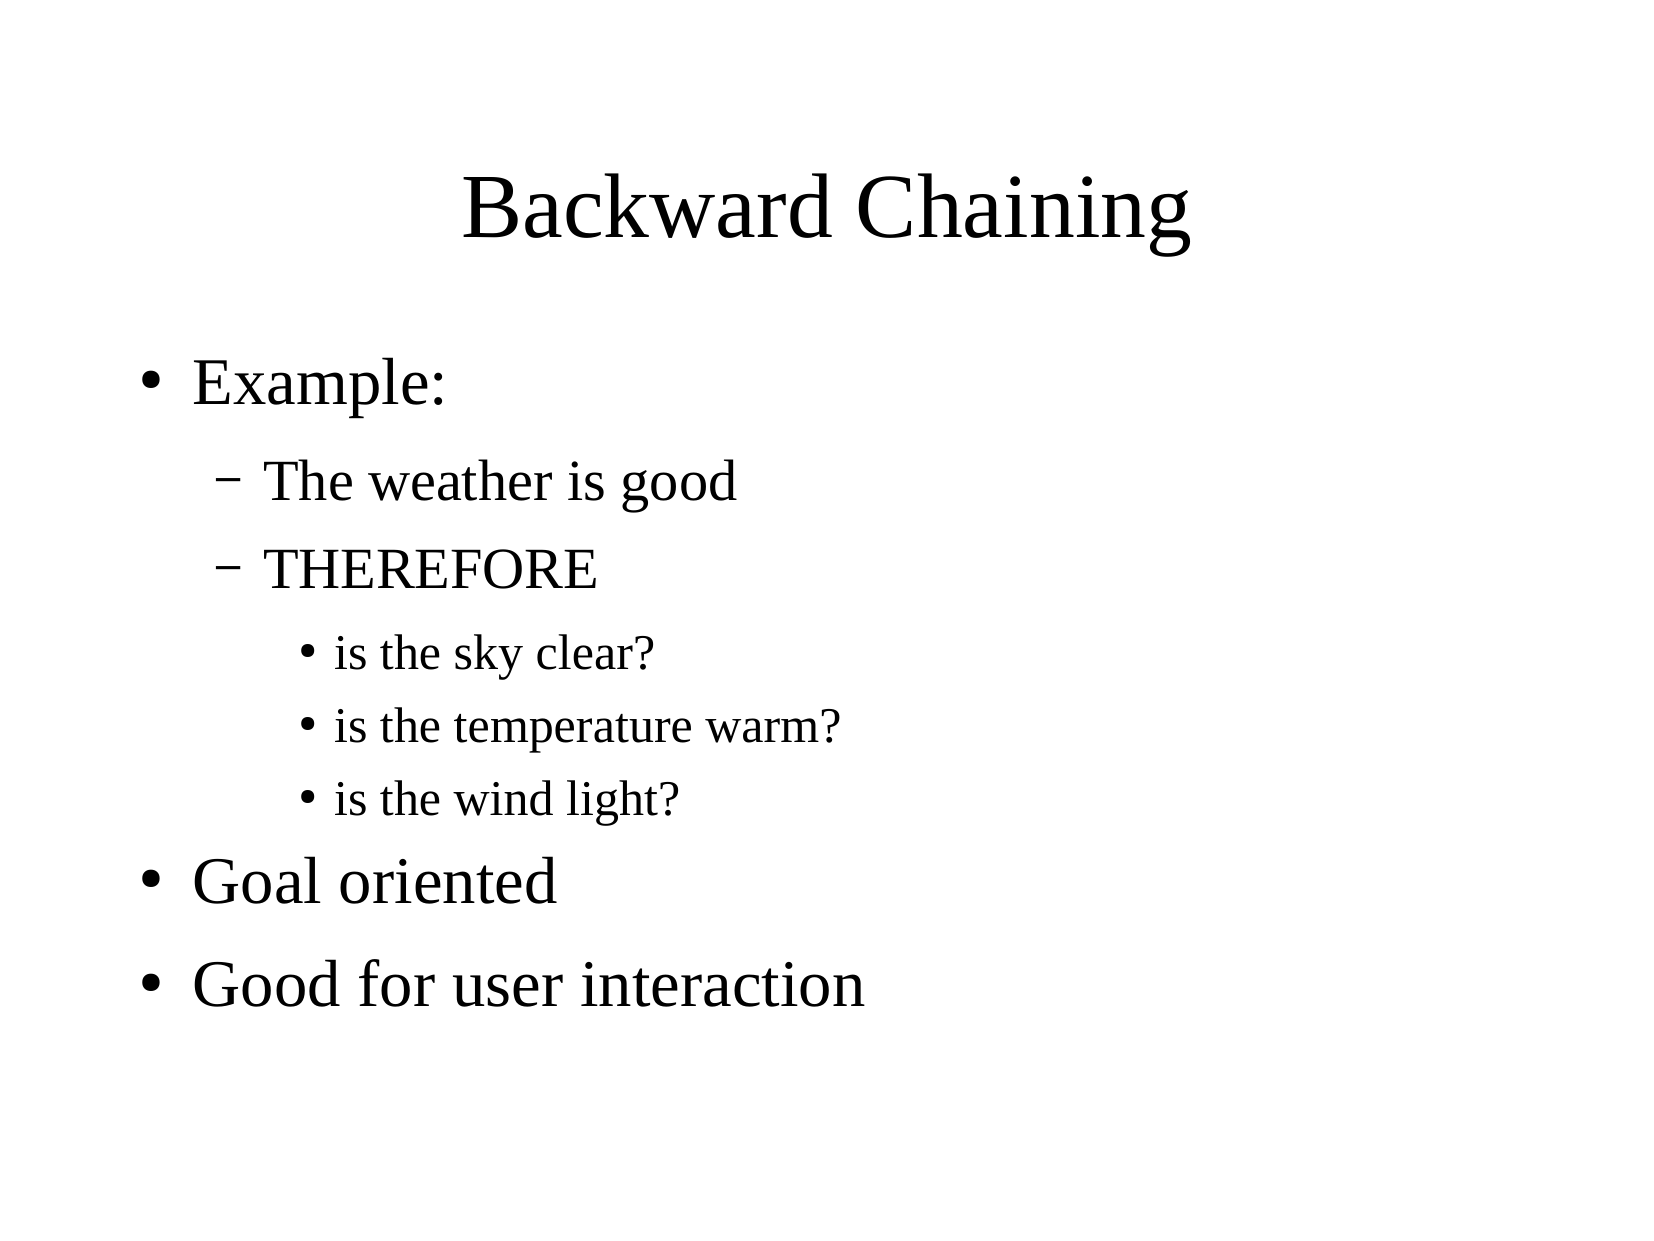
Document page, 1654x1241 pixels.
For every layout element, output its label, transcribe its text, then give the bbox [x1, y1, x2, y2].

list Example: The weather is good THEREFORE is the sky clear? is the temperature warm? is the wind light? Goal oriented Good for user interaction [121, 344, 1534, 1127]
title Backward Chaining [121, 102, 1534, 311]
